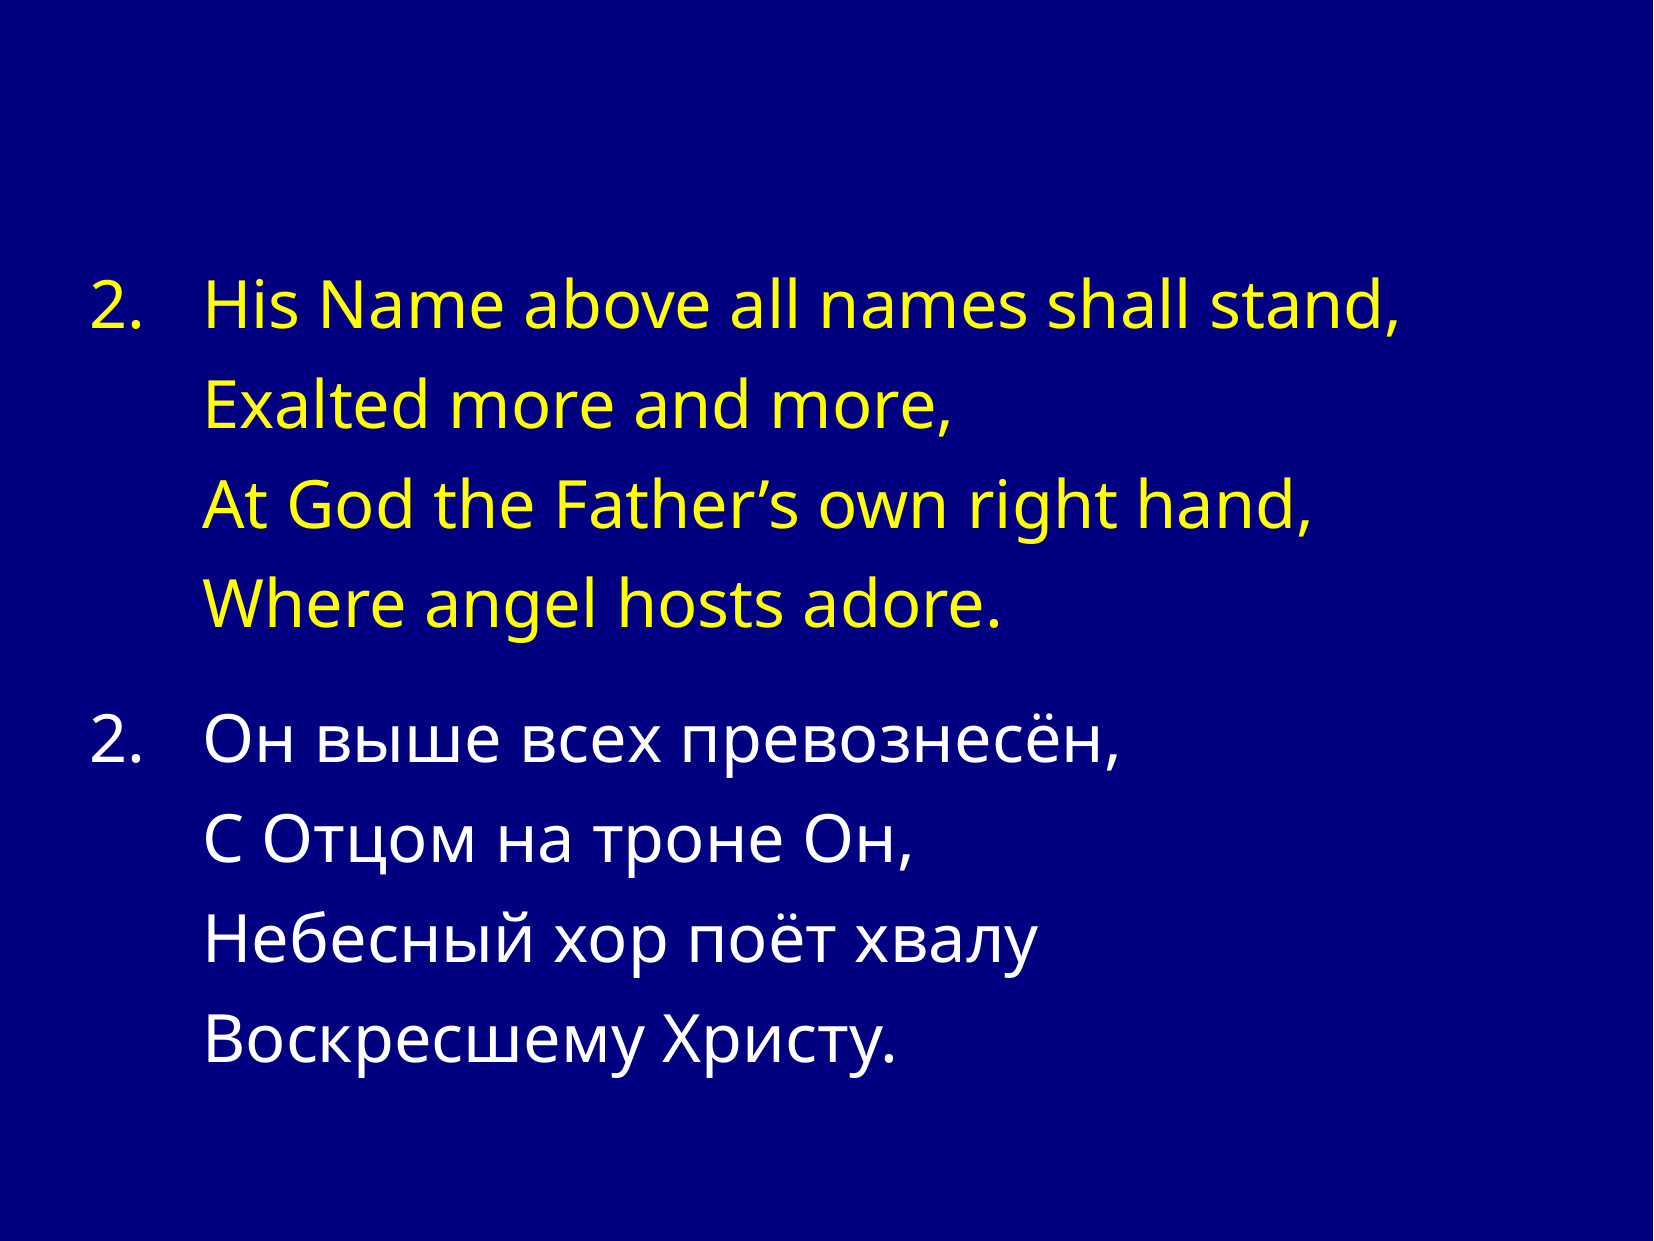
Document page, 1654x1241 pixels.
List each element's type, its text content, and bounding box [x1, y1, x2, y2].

text_box 2. His Name above all names shall stand, Exalted more and more, At God the Father’s own right hand, Where angel hosts adore. [75, 150, 1576, 638]
text_box 2. Он выше всех превознесён, С Отцом на троне Он, Небесный хор поёт хвалу Воскресшему Христу. [75, 675, 1576, 1163]
